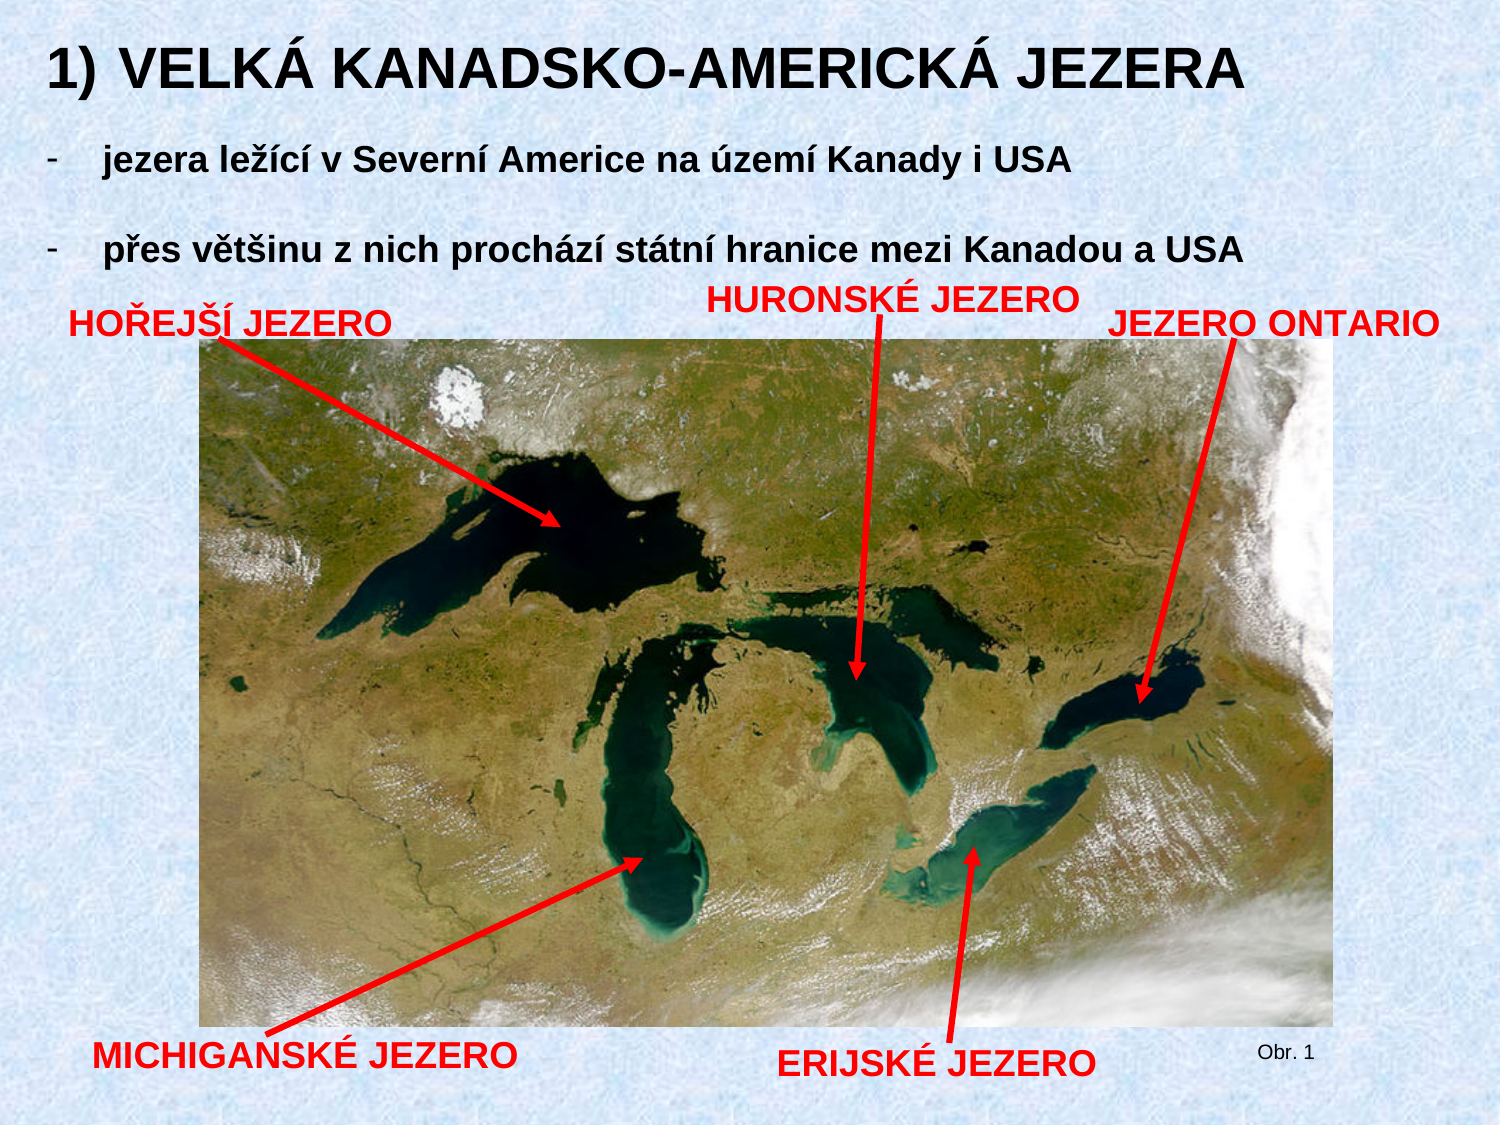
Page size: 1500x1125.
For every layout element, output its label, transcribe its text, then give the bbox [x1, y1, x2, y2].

text_box ERIJSKÉ JEZERO [761, 1031, 1113, 1092]
text_box HURONSKÉ JEZERO [691, 267, 1096, 328]
text_box MICHIGANSKÉ JEZERO [77, 1023, 534, 1084]
text_box HOŘEJŠÍ JEZERO [53, 290, 409, 352]
picture [0, 0, 1500, 1125]
text_box Obr. 1 [1242, 1031, 1331, 1072]
text_box VELKÁ KANADSKO-AMERICKÁ JEZERA jezera ležící v Severní Americe na území Kanady i USA přes většinu z nich prochází státní hranice mezi Kanadou a USA [31, 22, 1262, 278]
text_box JEZERO ONTARIO [1092, 290, 1456, 352]
